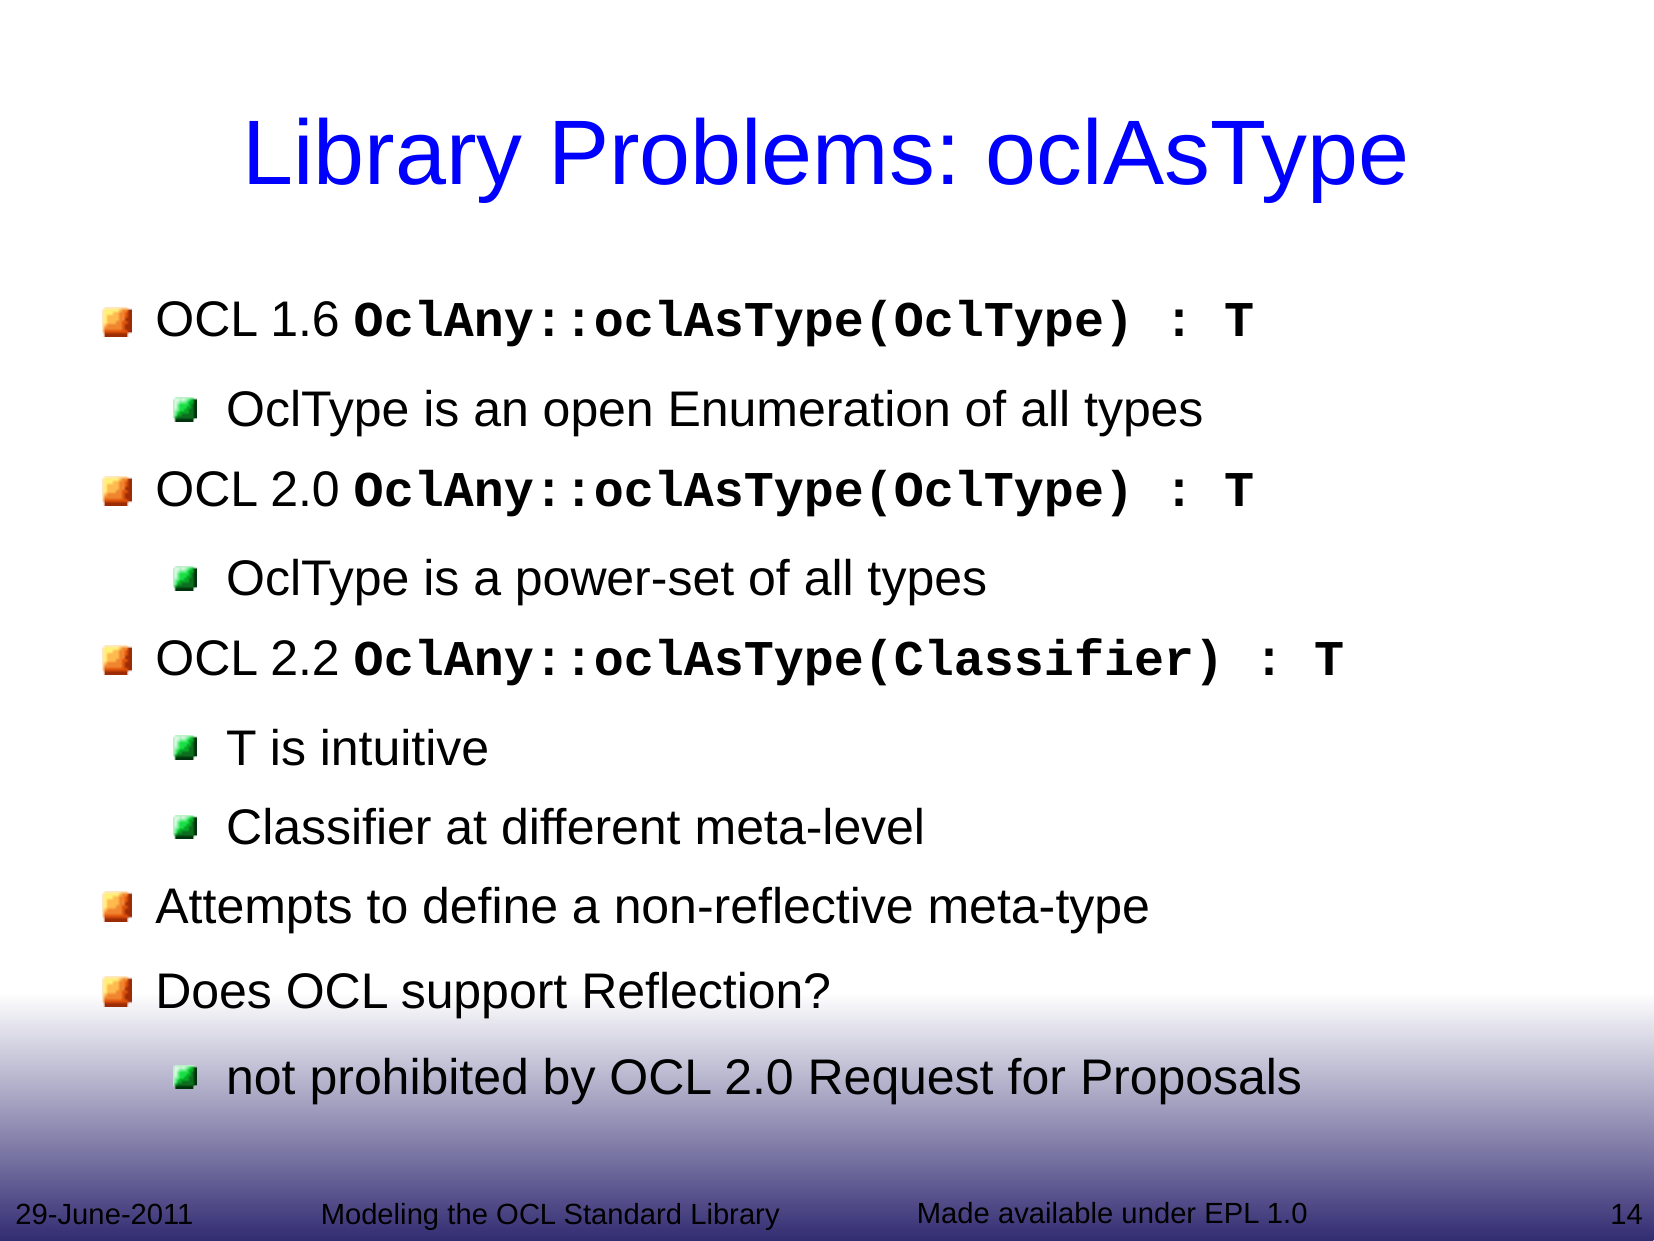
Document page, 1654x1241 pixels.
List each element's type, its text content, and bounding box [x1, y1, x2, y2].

list OCL 1.6 OclAny::oclAsType(OclType) : T OclType is an open Enumeration of all types OCL 2.0 OclAny::oclAsType(OclType) : T OclType is a power-set of all types OCL 2.2 OclAny::oclAsType(Classifier) : T T is intuitive Classifier at different meta-level Attempts to define a non-reflective meta-type Does OCL support Reflection? not prohibited by OCL 2.0 Request for Proposals [84, 291, 1573, 1111]
title Library Problems: oclAsType [82, 49, 1571, 257]
